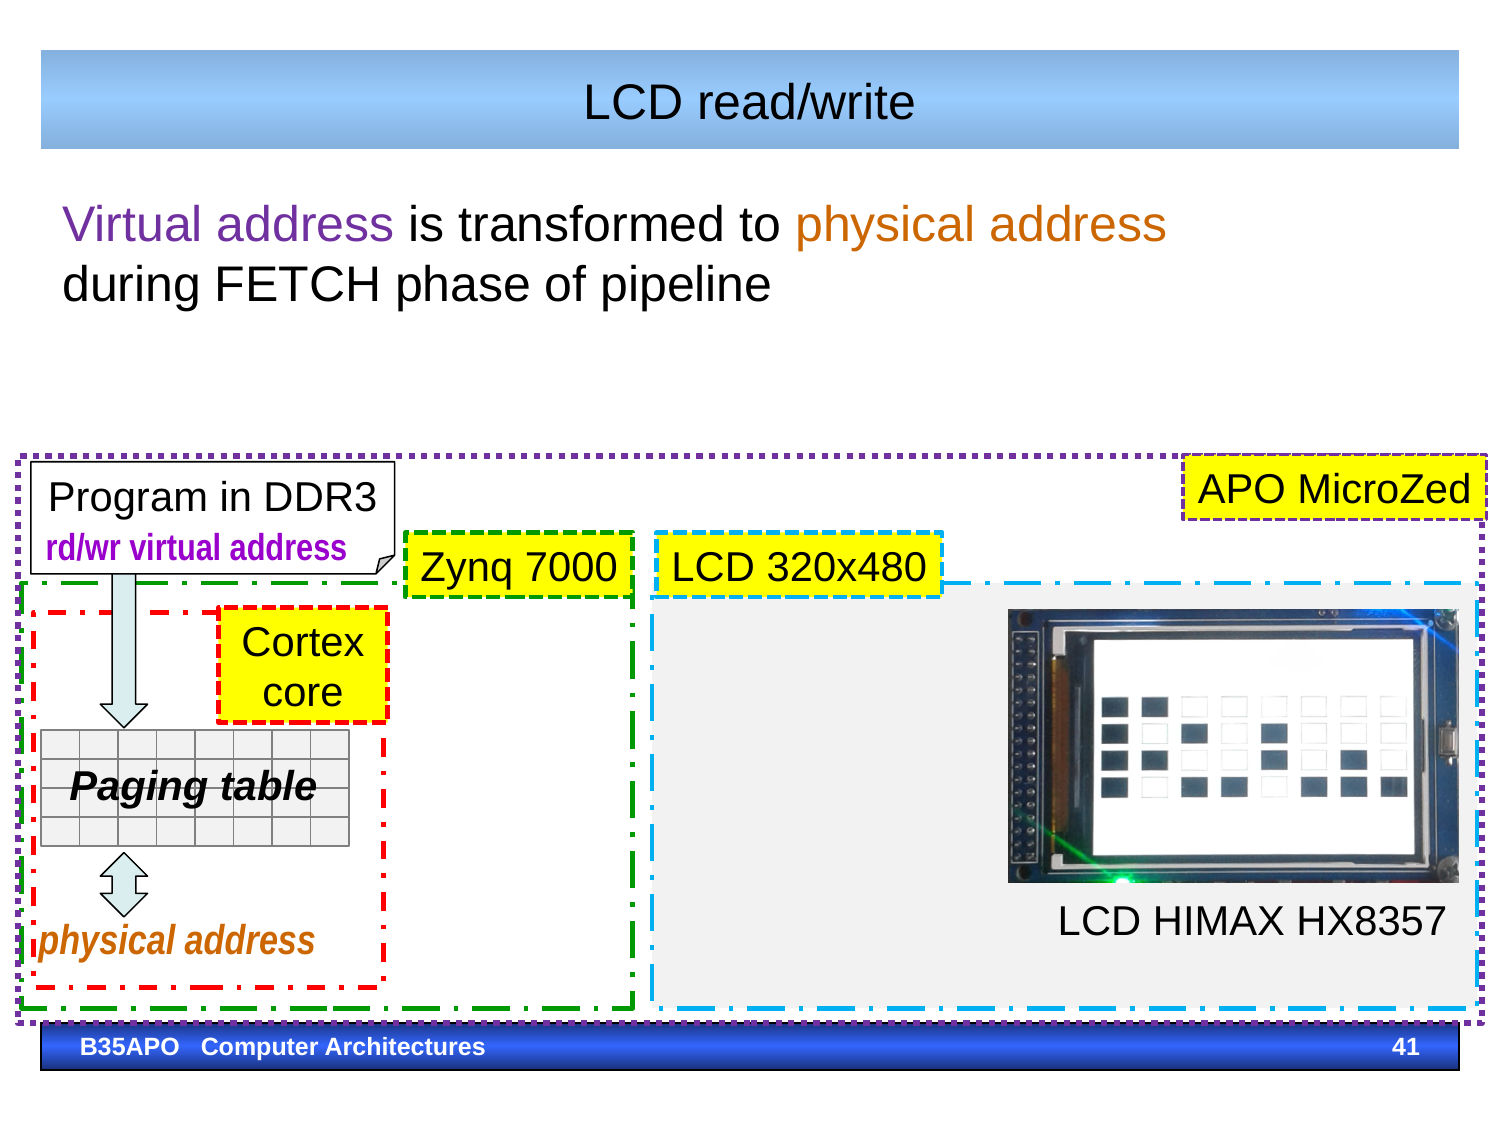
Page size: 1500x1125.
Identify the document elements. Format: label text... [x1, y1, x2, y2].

text_box LCD 320x480 [656, 532, 943, 598]
text_box rd/wr virtual address [30, 515, 400, 576]
text_box LCD HIMAX HX8357 [1042, 886, 1463, 952]
text_box Virtual address is transformed to physical address during FETCH phase of pipeline [47, 184, 1183, 320]
slide_number <number> [1340, 1023, 1436, 1069]
text_box Cortex core [218, 607, 388, 723]
text_box Program in DDR3 [32, 462, 393, 515]
text_box Paging table [54, 751, 333, 817]
text_box [30, 461, 395, 515]
title LCD read/write [41, 50, 1459, 149]
text_box Zynq 7000 [405, 532, 633, 598]
text_box [41, 729, 350, 846]
picture [1008, 609, 1459, 883]
text_box physical address [17, 905, 337, 970]
text_box [652, 583, 1478, 1009]
text_box [100, 573, 148, 728]
text_box APO MicroZed [1182, 454, 1487, 520]
footer B35APO Computer Architectures [64, 1023, 1424, 1071]
text_box [100, 852, 148, 917]
